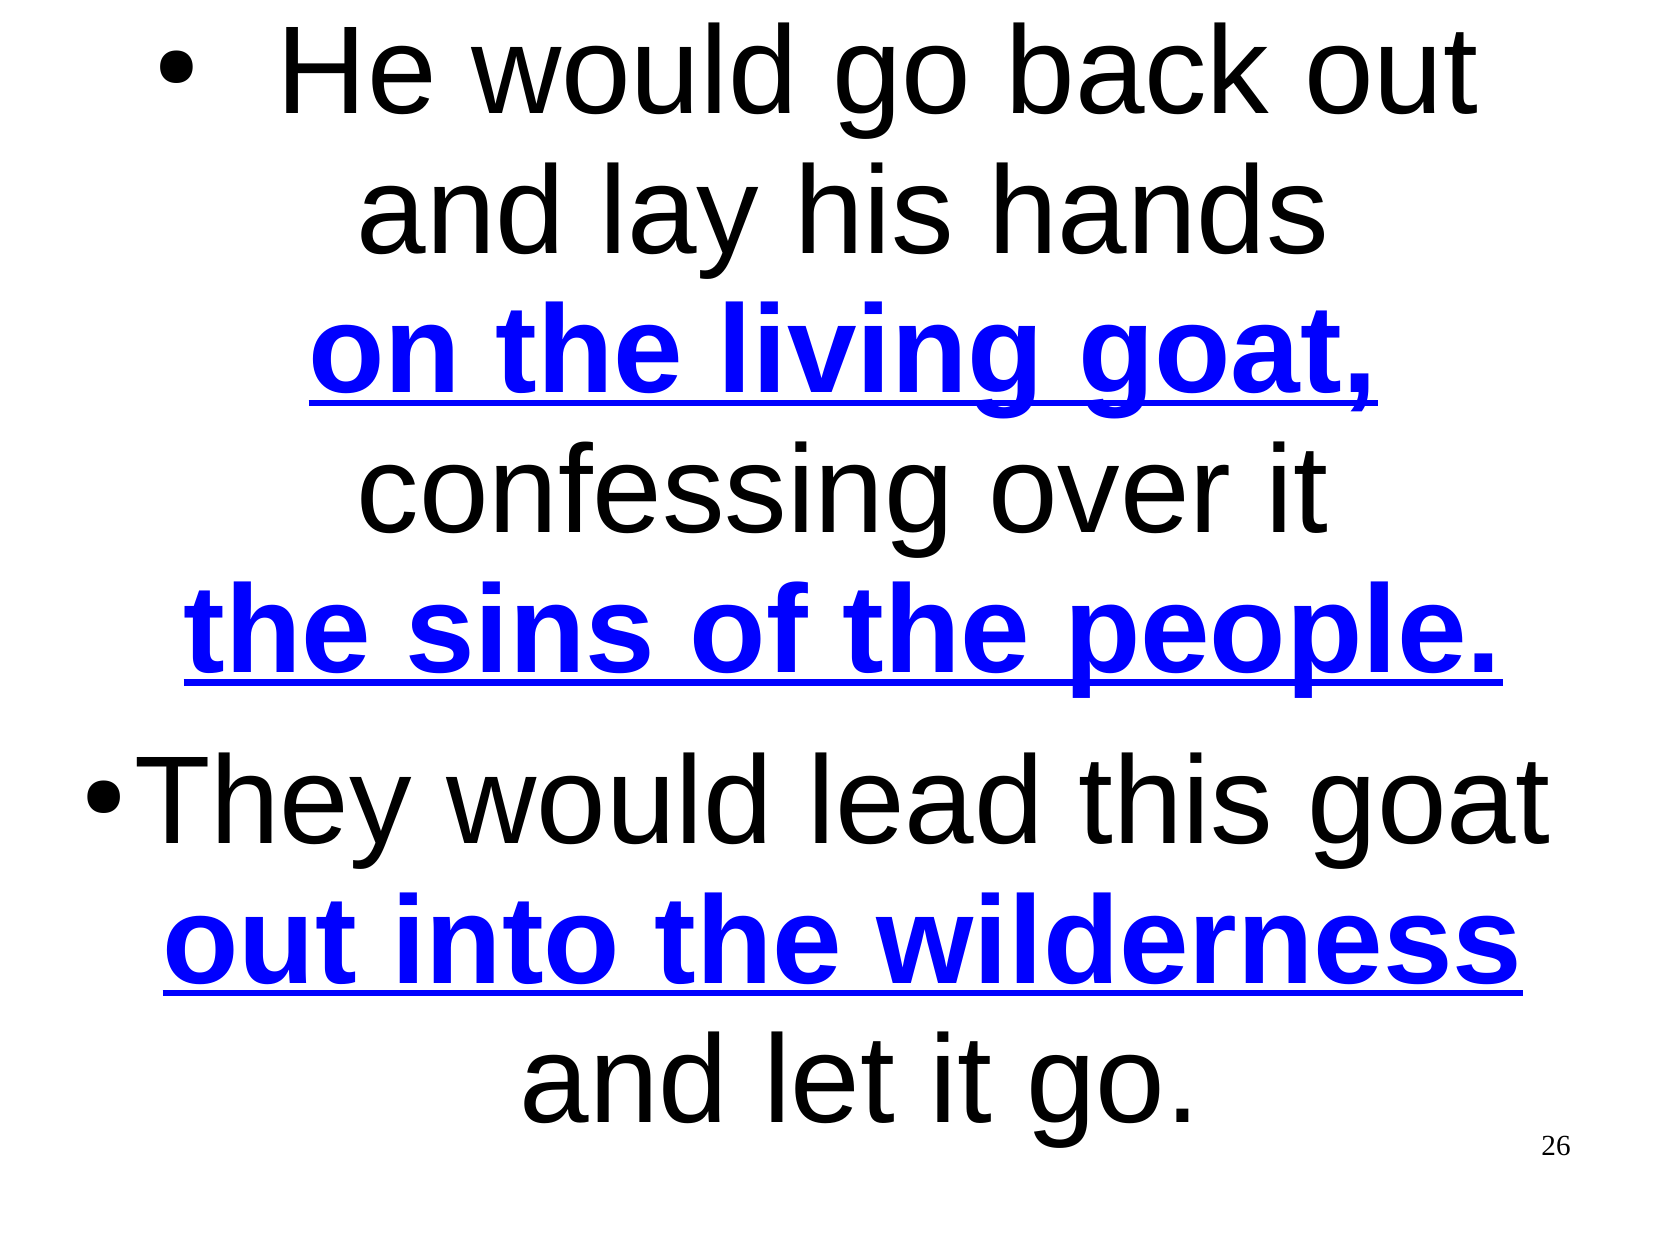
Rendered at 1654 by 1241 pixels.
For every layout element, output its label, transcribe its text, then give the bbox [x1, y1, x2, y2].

list He would go back out and lay his hands on the living goat, confessing over it the sins of the people. They would lead this goat out into the wilderness and let it go. [0, 0, 1651, 1238]
